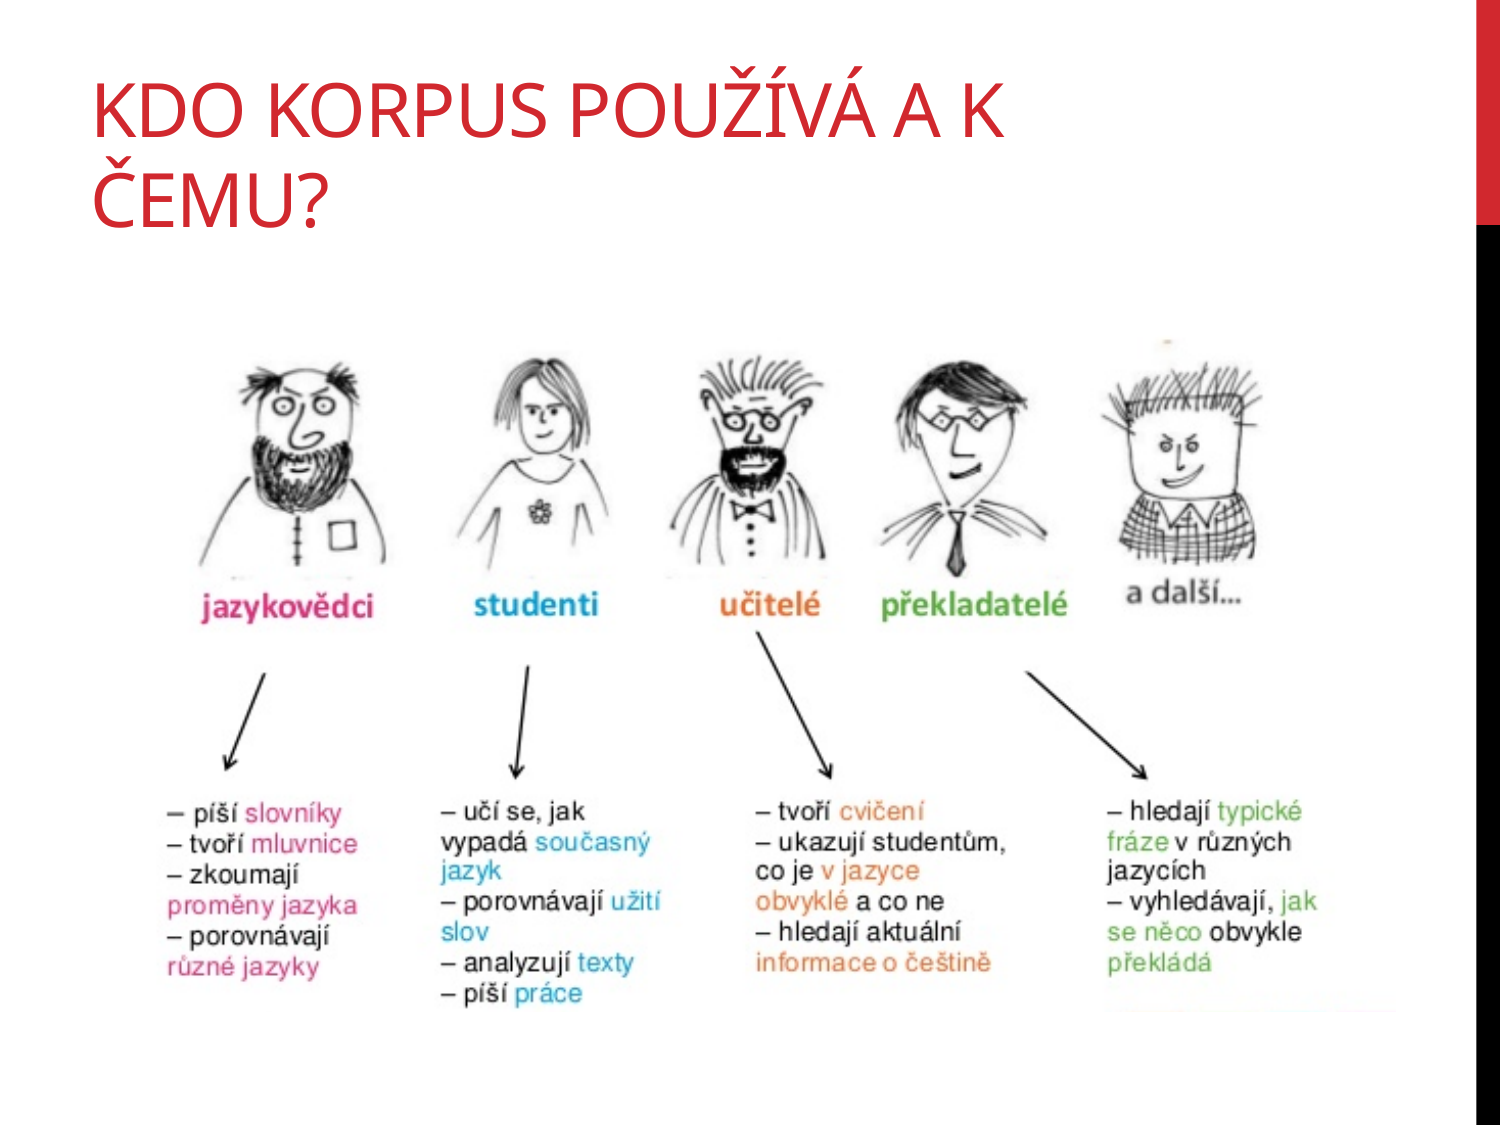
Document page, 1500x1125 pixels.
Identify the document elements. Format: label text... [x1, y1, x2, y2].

picture [92, 290, 1396, 1012]
title Kdo korpus používá a k čemu? [75, 25, 1152, 251]
